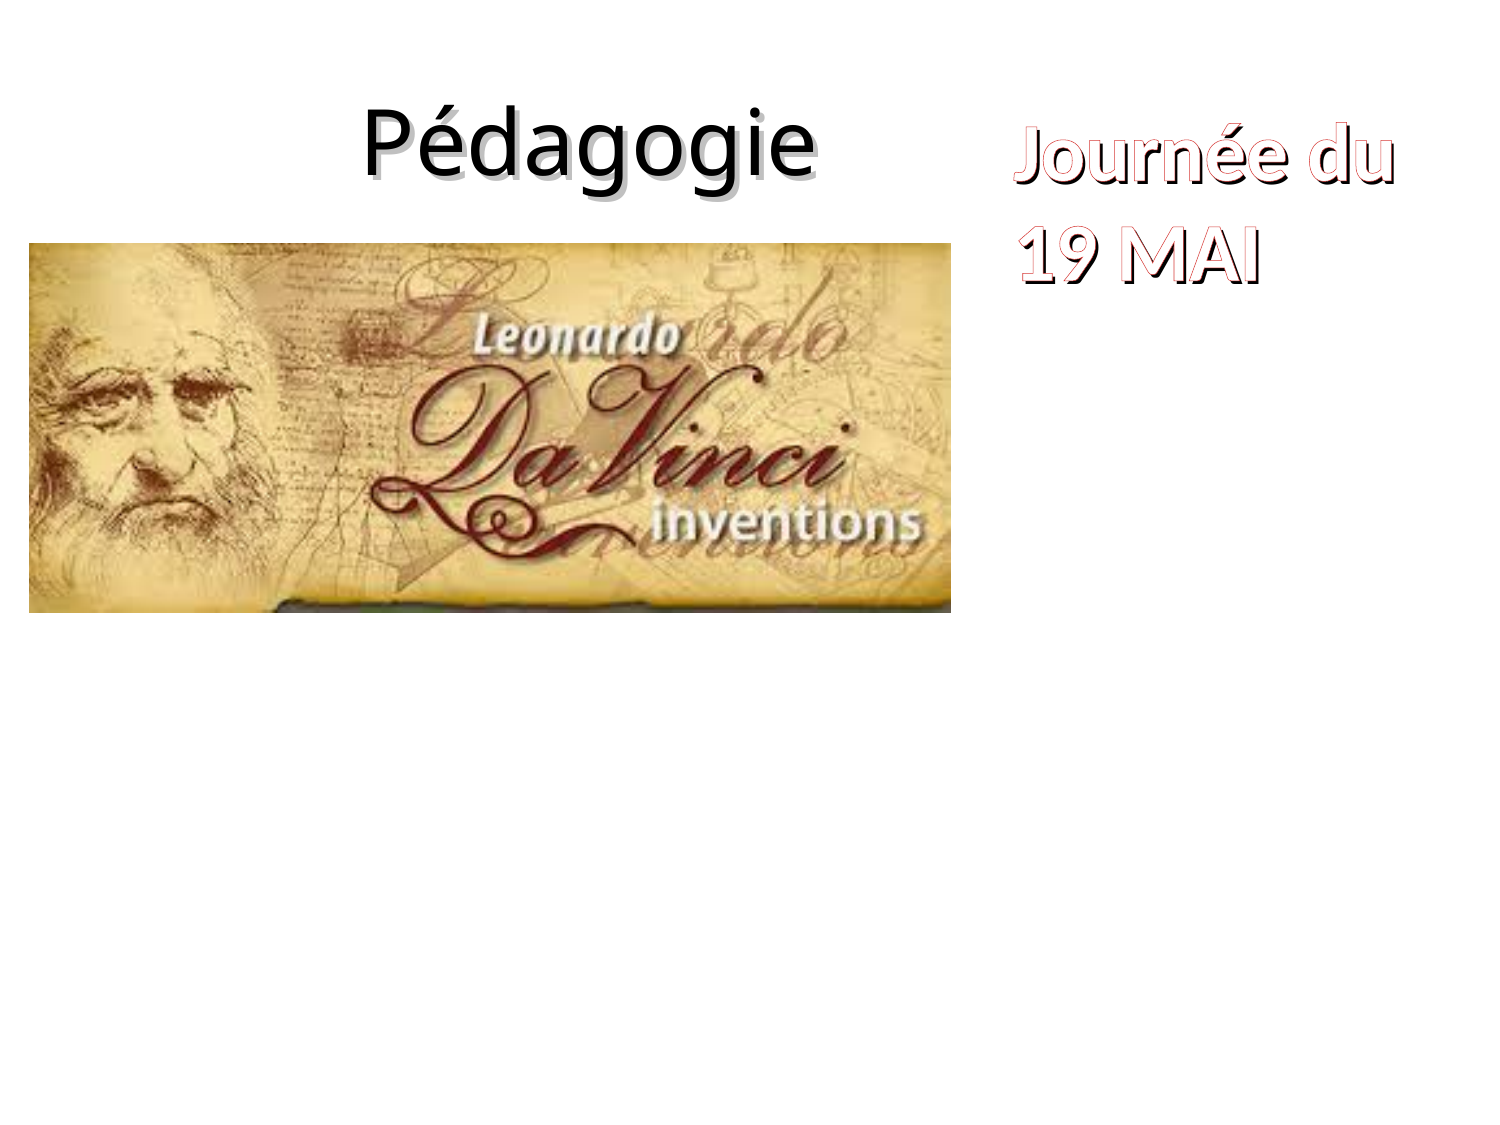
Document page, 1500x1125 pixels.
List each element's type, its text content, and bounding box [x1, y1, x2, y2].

title Pédagogie [75, 45, 1426, 233]
text_box Journée du 19 MAI [998, 90, 1424, 308]
picture [29, 243, 951, 613]
